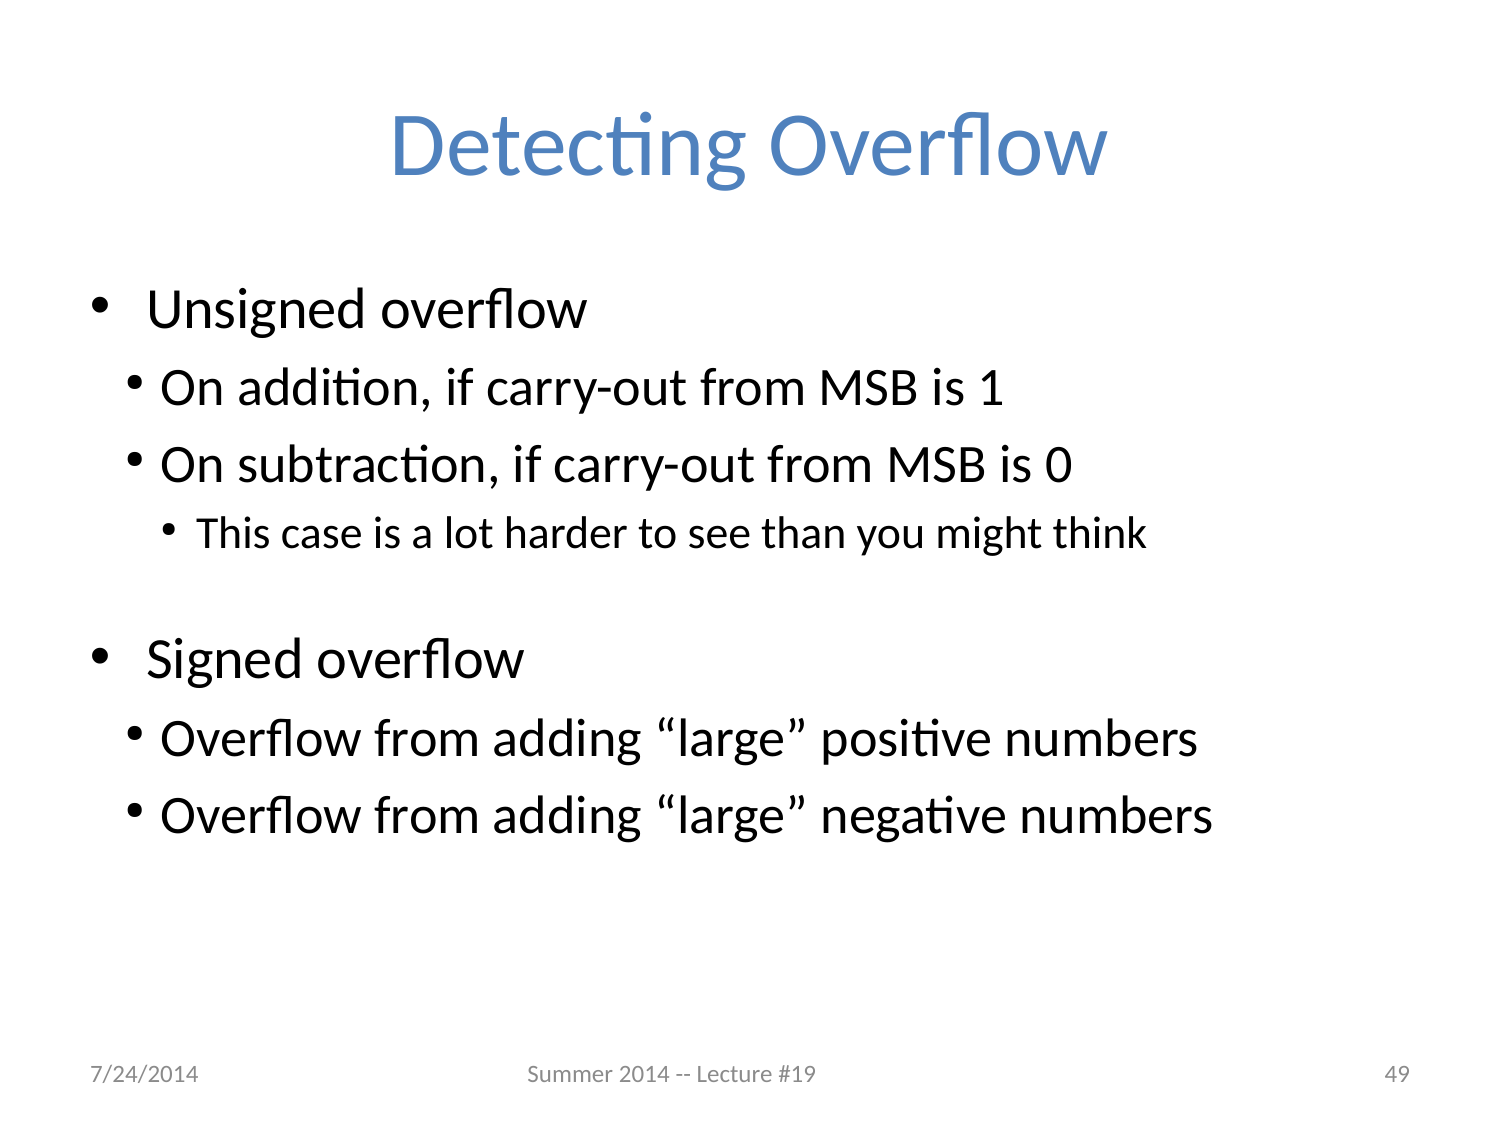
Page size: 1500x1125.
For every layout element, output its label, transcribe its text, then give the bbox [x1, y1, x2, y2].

slide_number 7/24/2014 [75, 1042, 425, 1103]
title Detecting Overflow [75, 45, 1425, 233]
slide_number <number> [1074, 1042, 1425, 1103]
text_box Unsigned overflow On addition, if carry-out from MSB is 1 On subtraction, if carry-out from MSB is 0 This case is a lot harder to see than you might think Signed overflow Overflow from adding “large” positive numbers Overflow from adding “large” negative numbers [74, 262, 1433, 1005]
footer Summer 2014 -- Lecture #19 [512, 1042, 988, 1103]
